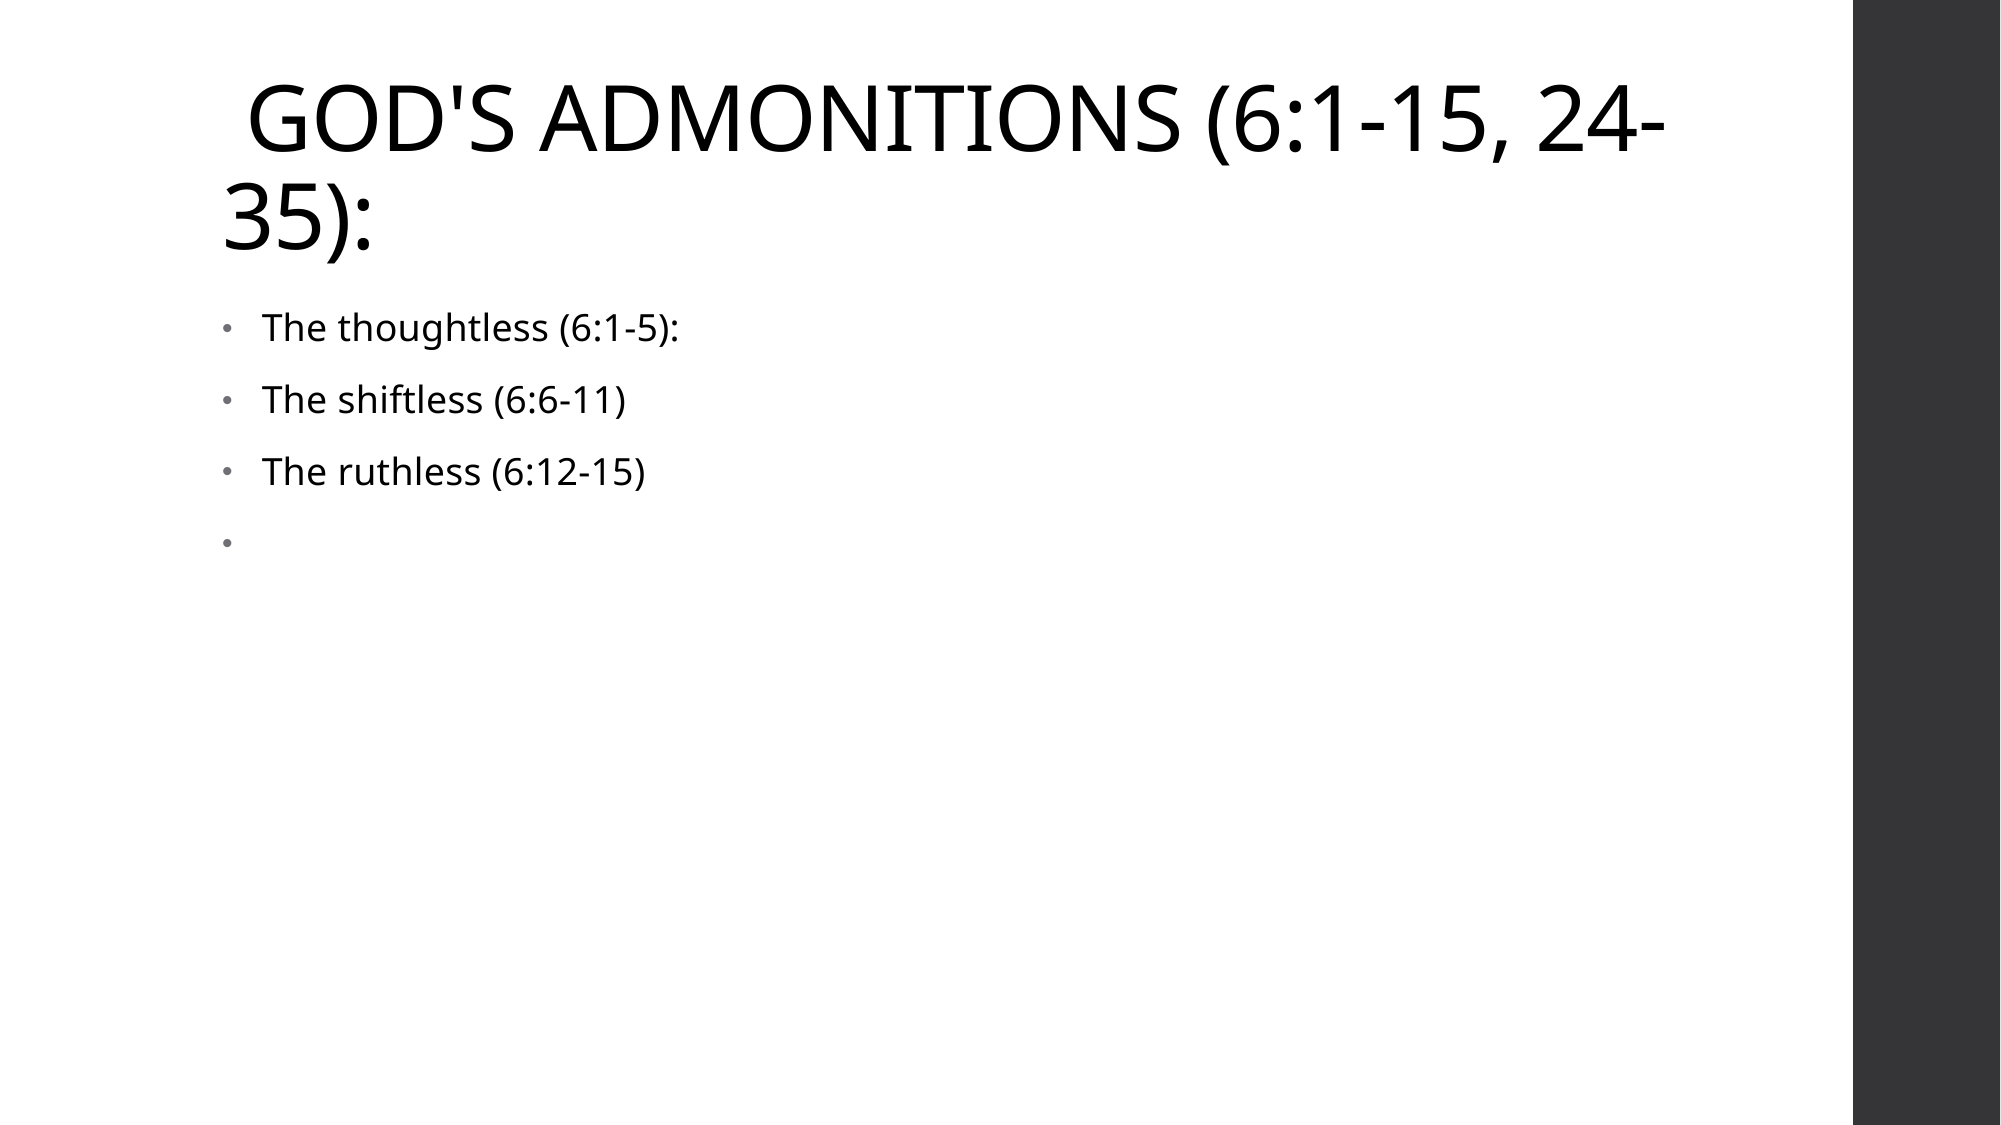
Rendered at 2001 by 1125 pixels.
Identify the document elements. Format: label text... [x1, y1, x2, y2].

list The thoughtless (6:1-5): The shiftless (6:6-11) The ruthless (6:12-15) [206, 299, 1617, 1014]
title GOD'S ADMONITIONS (6:1-15, 24-35): [206, 60, 1797, 278]
